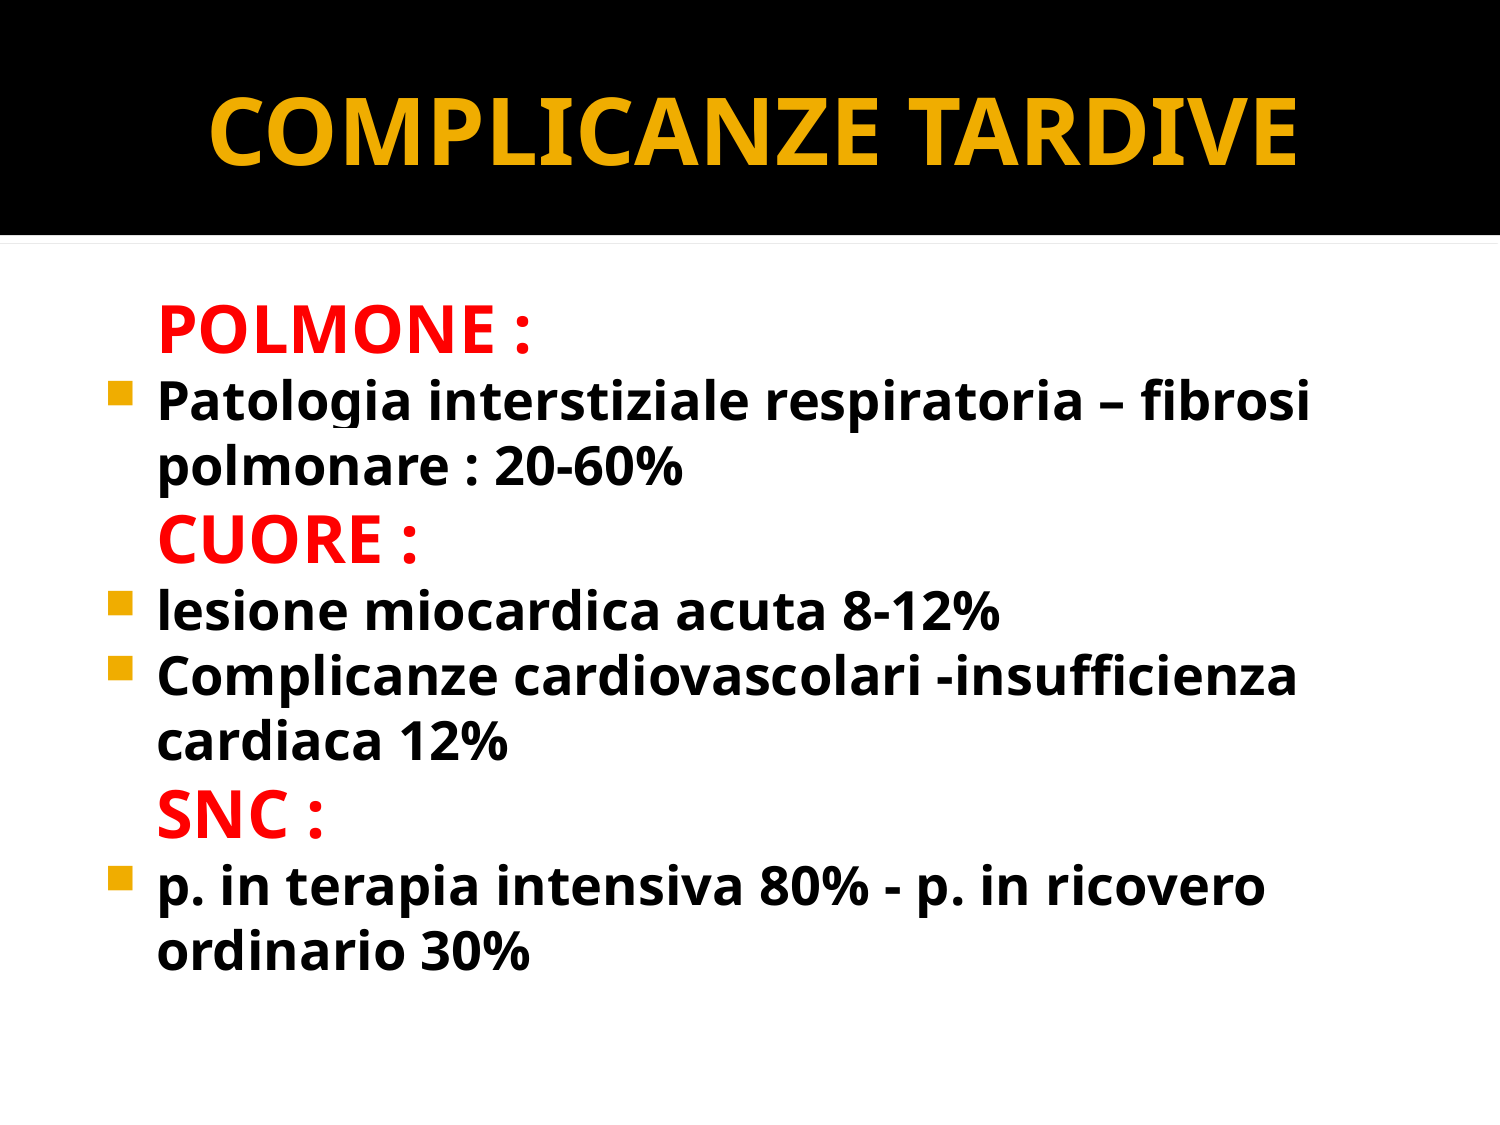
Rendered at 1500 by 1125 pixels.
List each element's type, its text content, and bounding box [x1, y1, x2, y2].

list POLMONE : Patologia interstiziale respiratoria – fibrosi polmonare : 20-60% CUORE : lesione miocardica acuta 8-12% Complicanze cardiovascolari -insufficienza cardiaca 12% SNC : p. in terapia intensiva 80% - p. in ricovero ordinario 30% [75, 271, 1425, 1031]
title COMPLICANZE TARDIVE [75, 25, 1425, 231]
